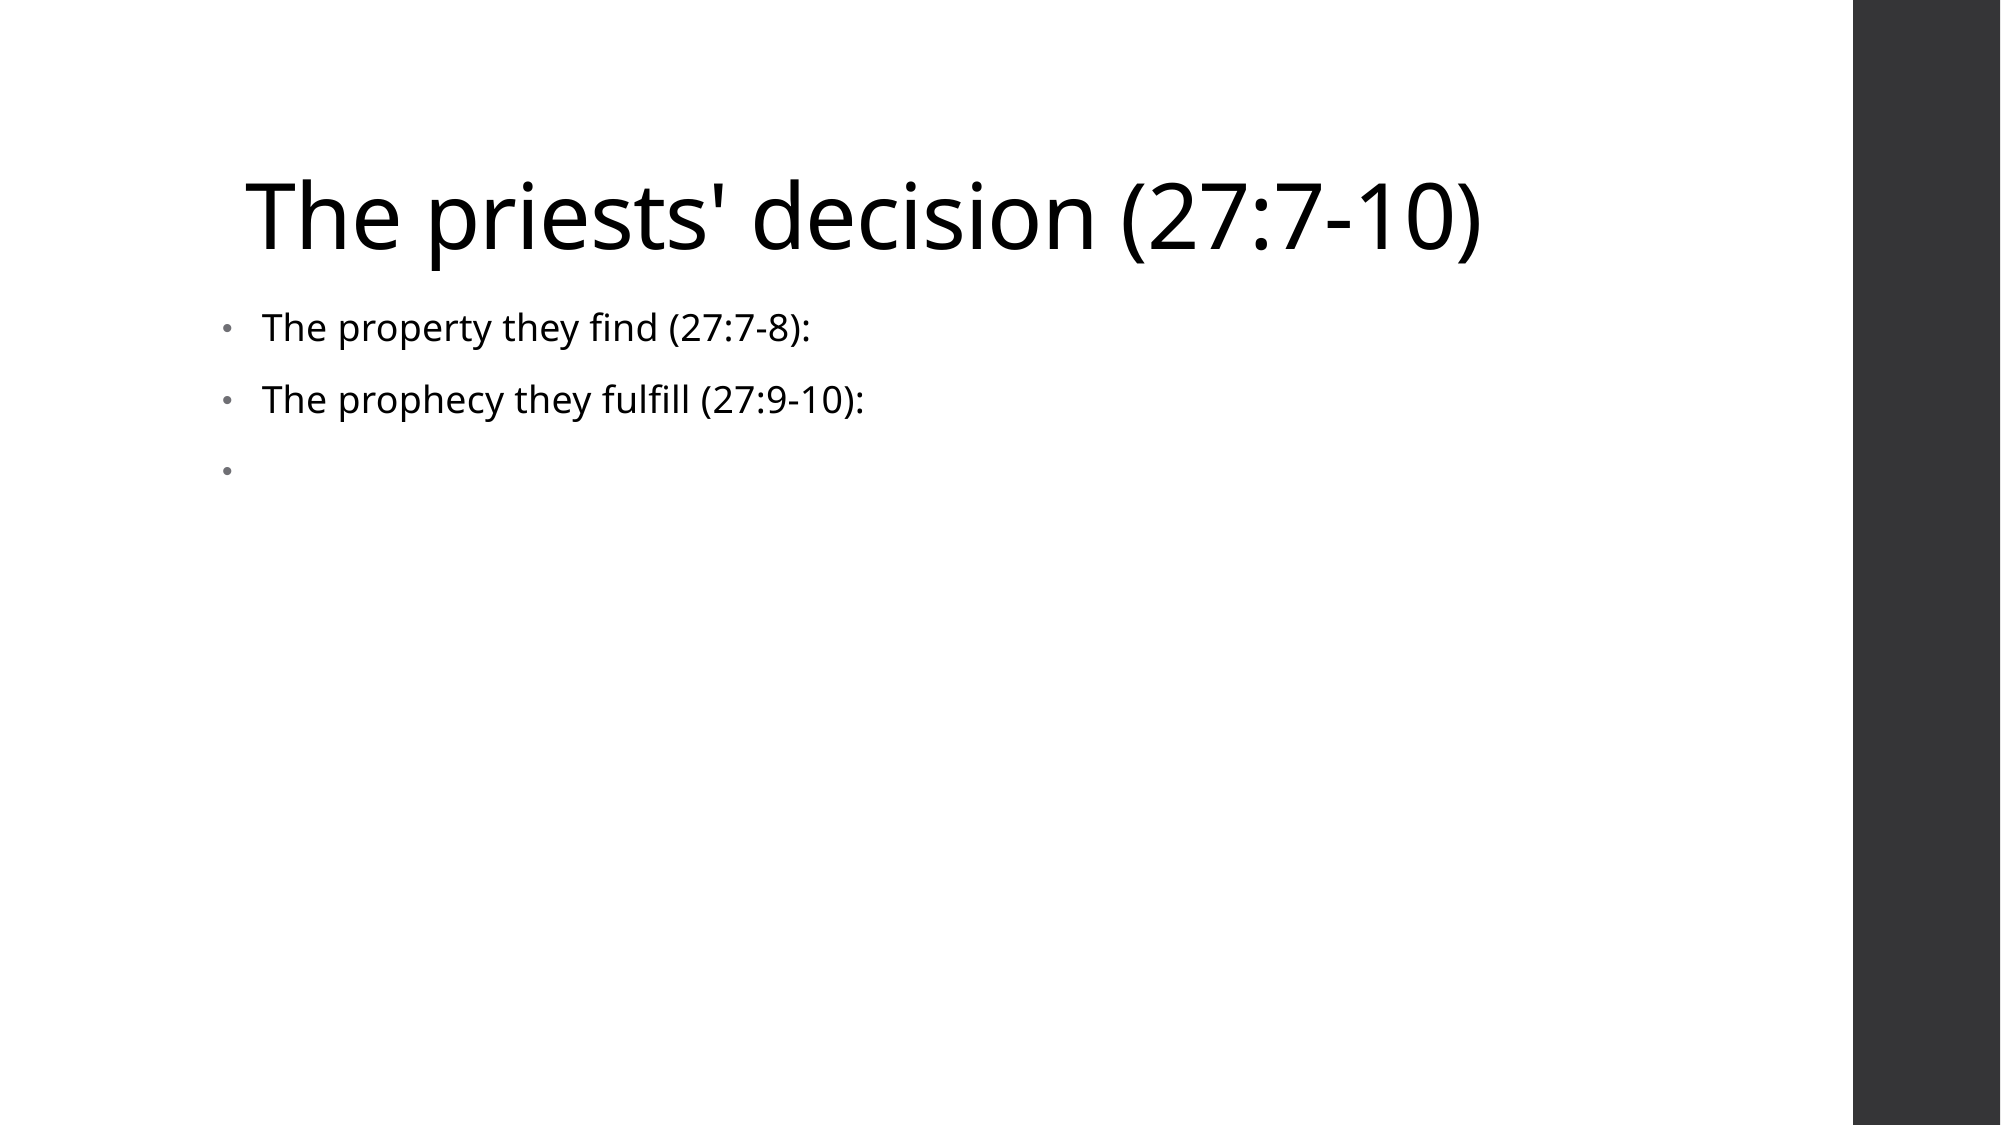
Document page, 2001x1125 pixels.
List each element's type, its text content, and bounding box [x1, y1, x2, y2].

list The property they find (27:7-8): The prophecy they fulfill (27:9-10): [206, 299, 1617, 1014]
title The priests' decision (27:7-10) [206, 60, 1797, 278]
